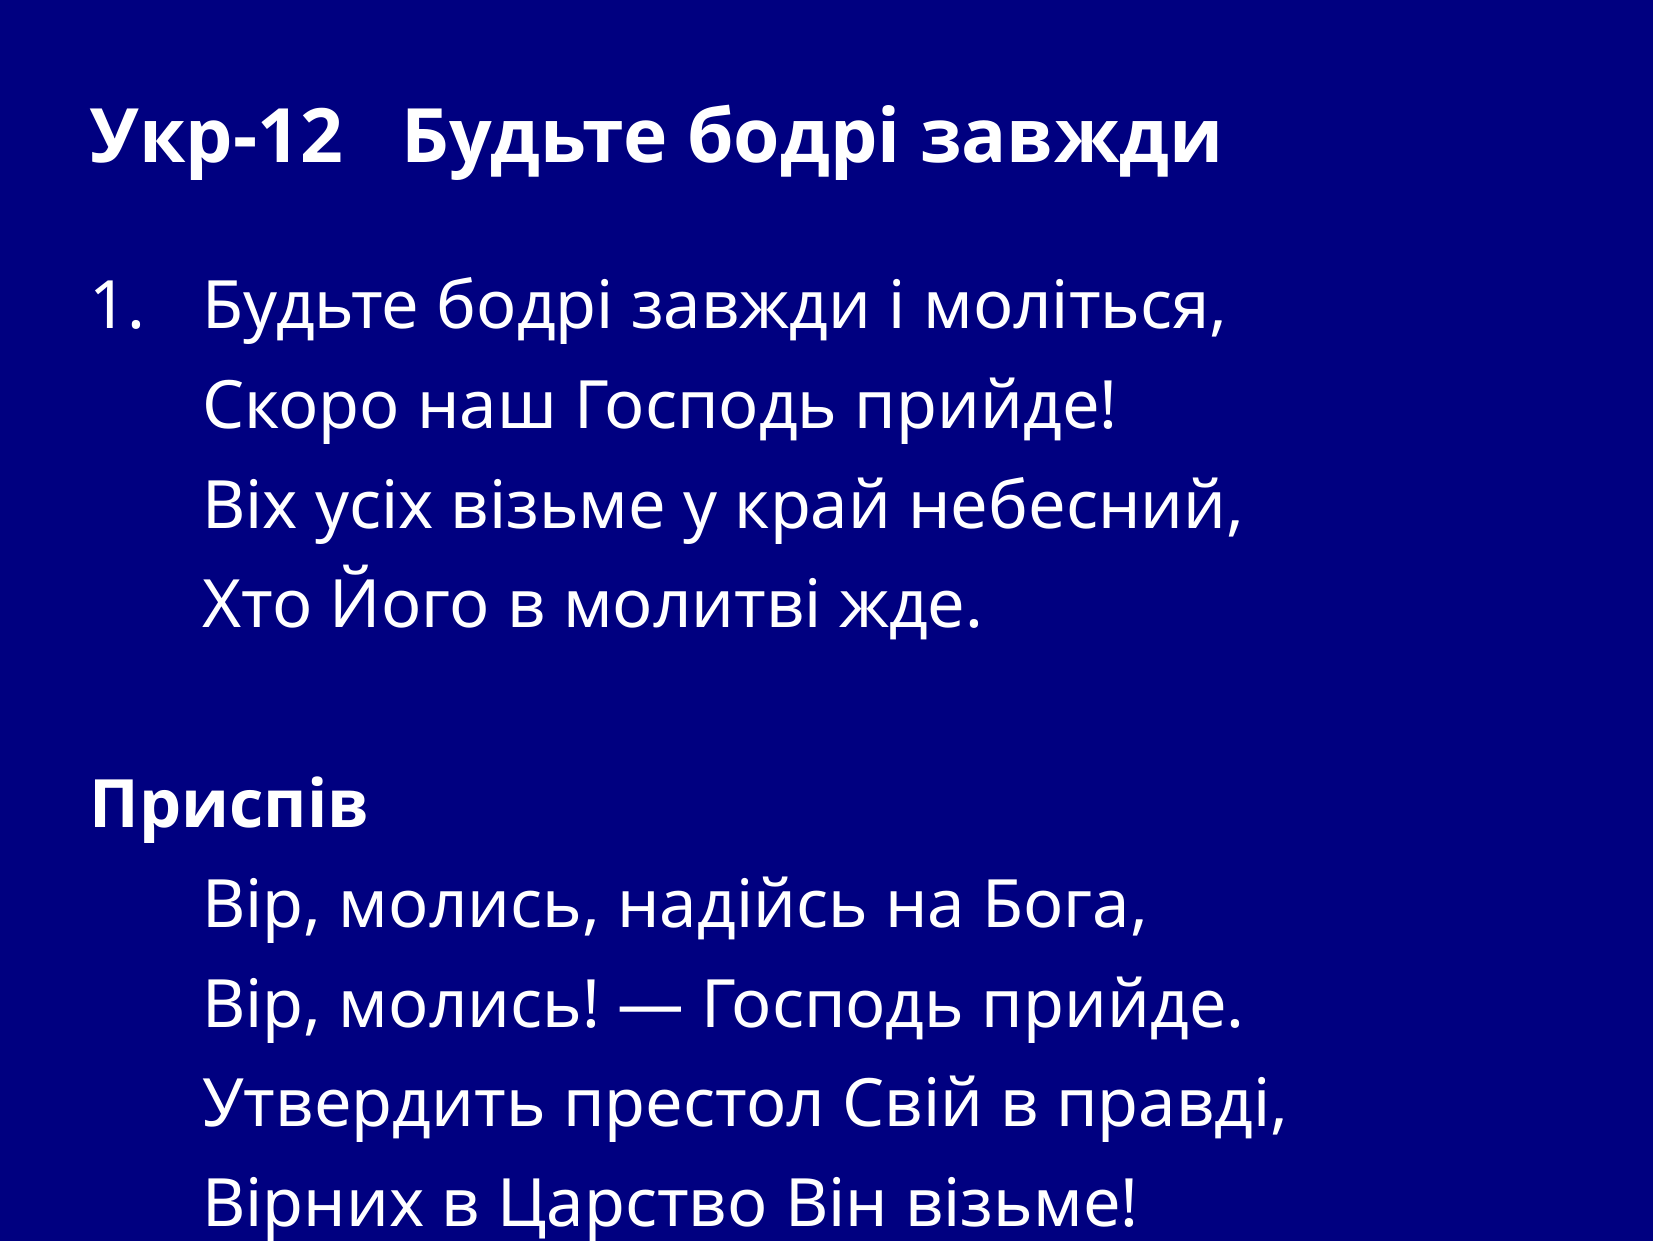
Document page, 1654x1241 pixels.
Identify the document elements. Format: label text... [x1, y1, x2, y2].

text_box Укр-12 Будьте бодрі завжди [75, 75, 1576, 188]
text_box 1. Будьте бодрі завжди і моліться, Скоро наш Господь прийде! Віх усіх візьме у край небесний, Хто Його в молитві жде. Приспів Вір, молись, надійсь на Бога, Вір, молись! ― Господь прийде. Утвердить престол Свій в правді, Вірних в Царство Він візьме! [75, 188, 1576, 1163]
